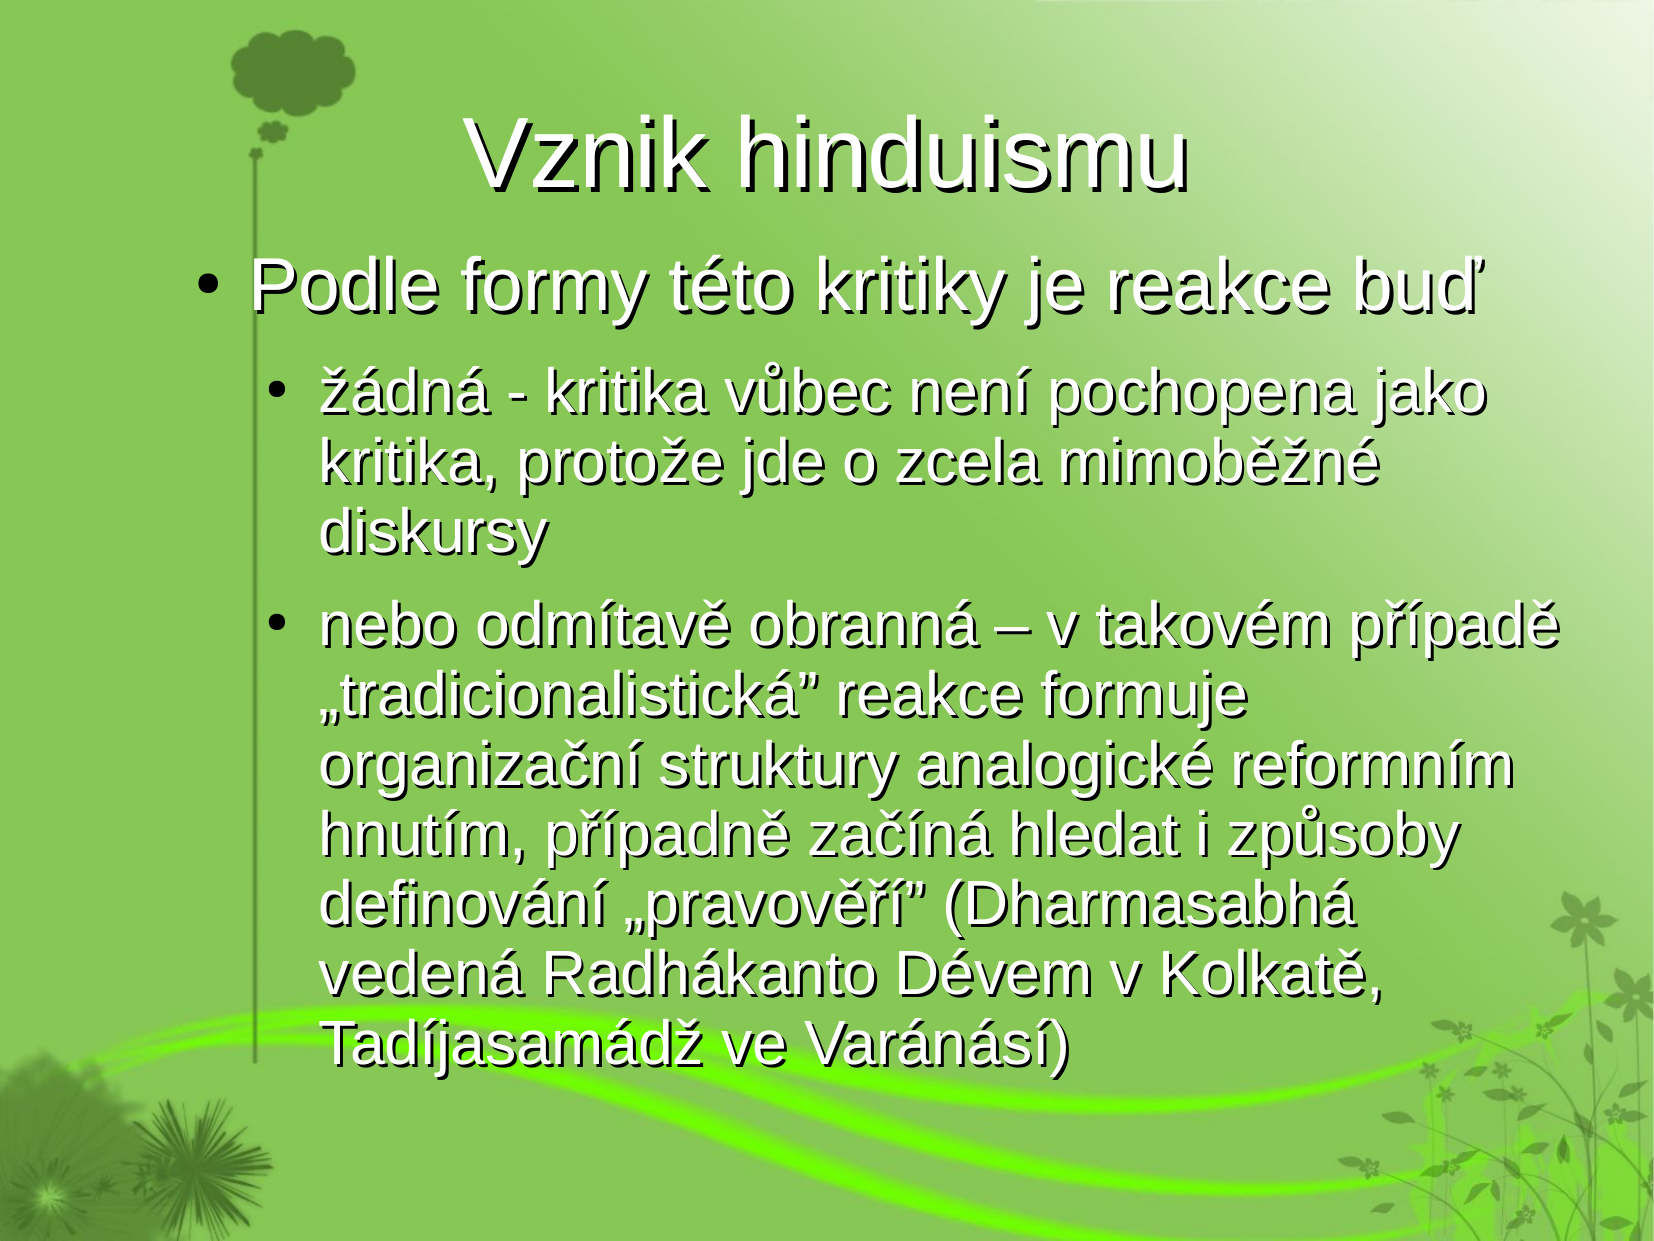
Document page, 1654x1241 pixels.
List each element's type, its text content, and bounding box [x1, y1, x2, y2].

title Vznik hinduismu [82, 56, 1571, 250]
picture [0, 0, 1654, 1241]
list Podle formy této kritiky je reakce buď žádná - kritika vůbec není pochopena jako kritika, protože jde o zcela mimoběžné diskursy nebo odmítavě obranná – v takovém případě „tradicionalistická” reakce formuje organizační struktury analogické reformním hnutím, případně začíná hledat i způsoby definování „pravověří” (Dharmasabhá vedená Radhákanto Dévem v Kolkatě, Tadíjasamádž ve Varánásí) [177, 242, 1571, 1078]
